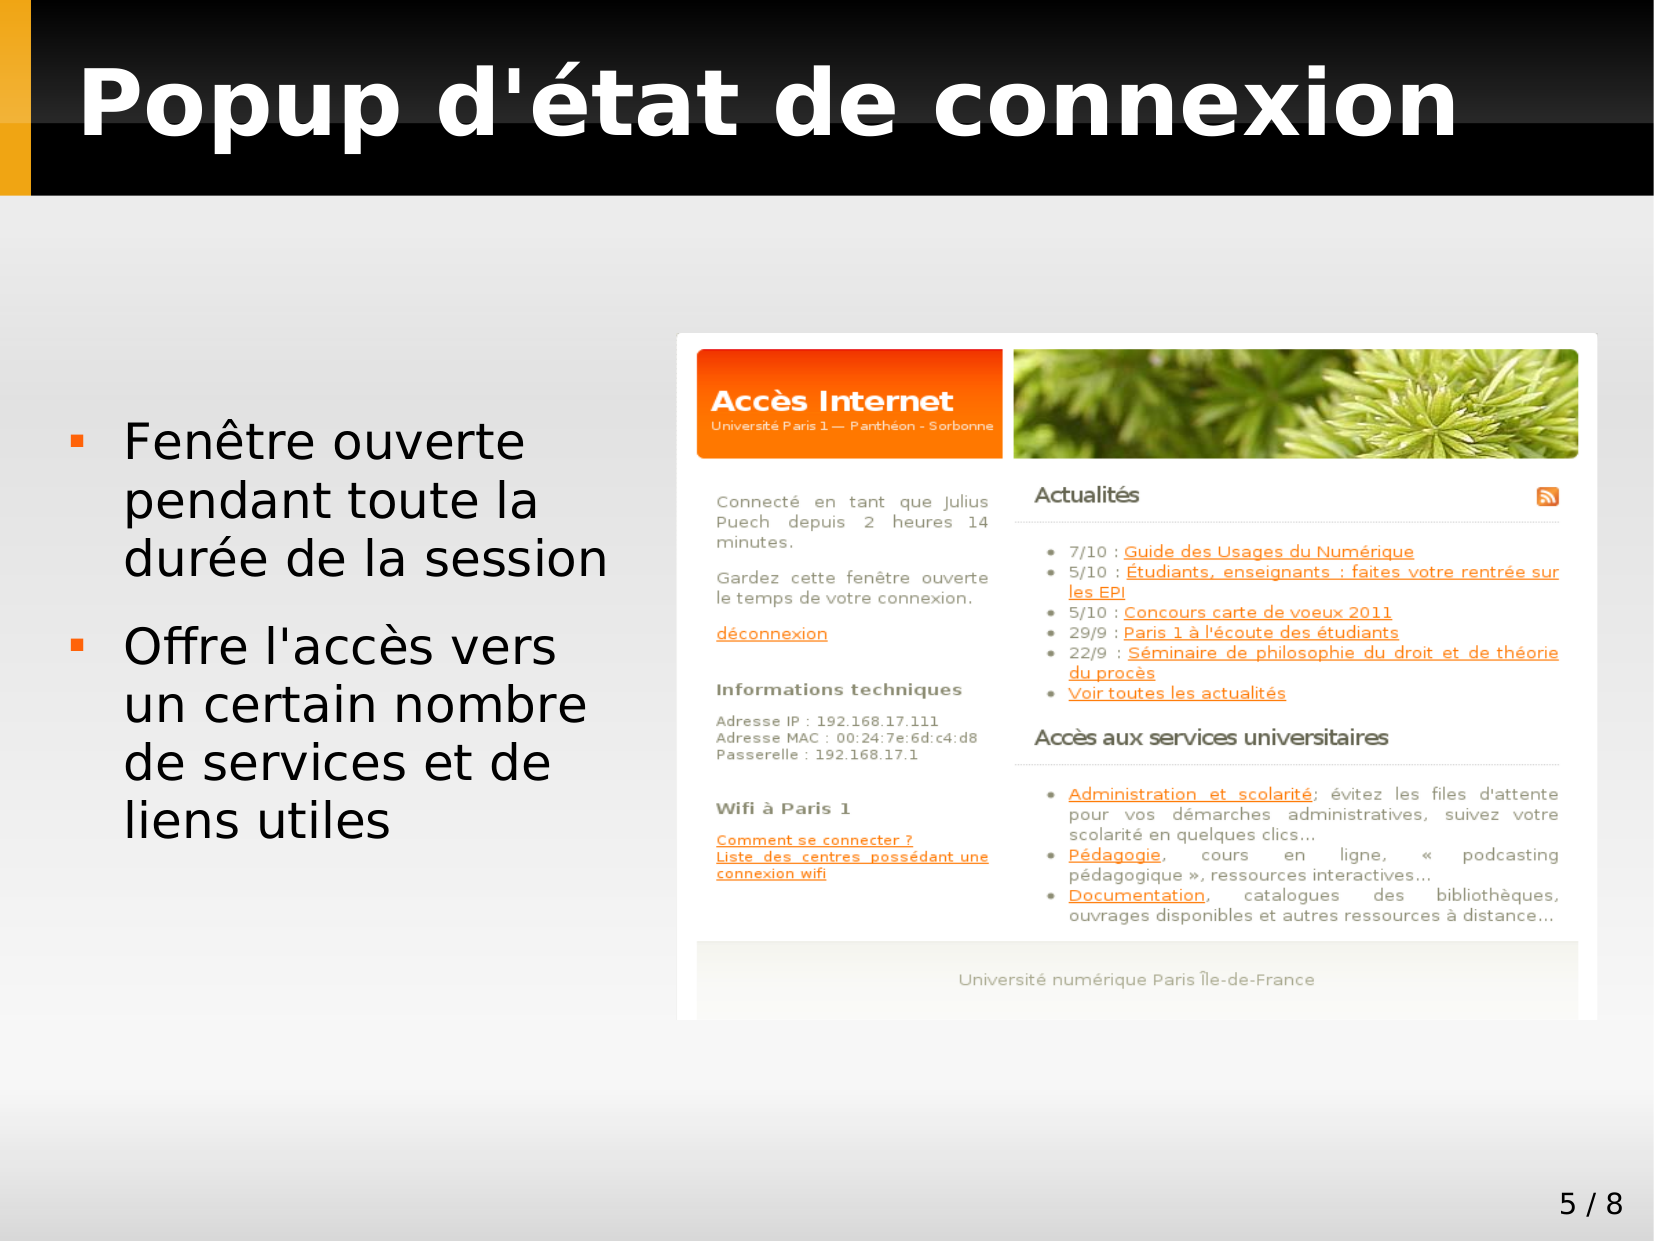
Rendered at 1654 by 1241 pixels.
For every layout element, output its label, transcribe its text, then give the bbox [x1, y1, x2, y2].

title Popup d'état de connexion [76, 0, 1565, 208]
picture [0, 0, 1654, 1241]
list Fenêtre ouverte pendant toute la durée de la session Offre l'accès vers un certain nombre de services et de liens utiles [53, 413, 621, 950]
